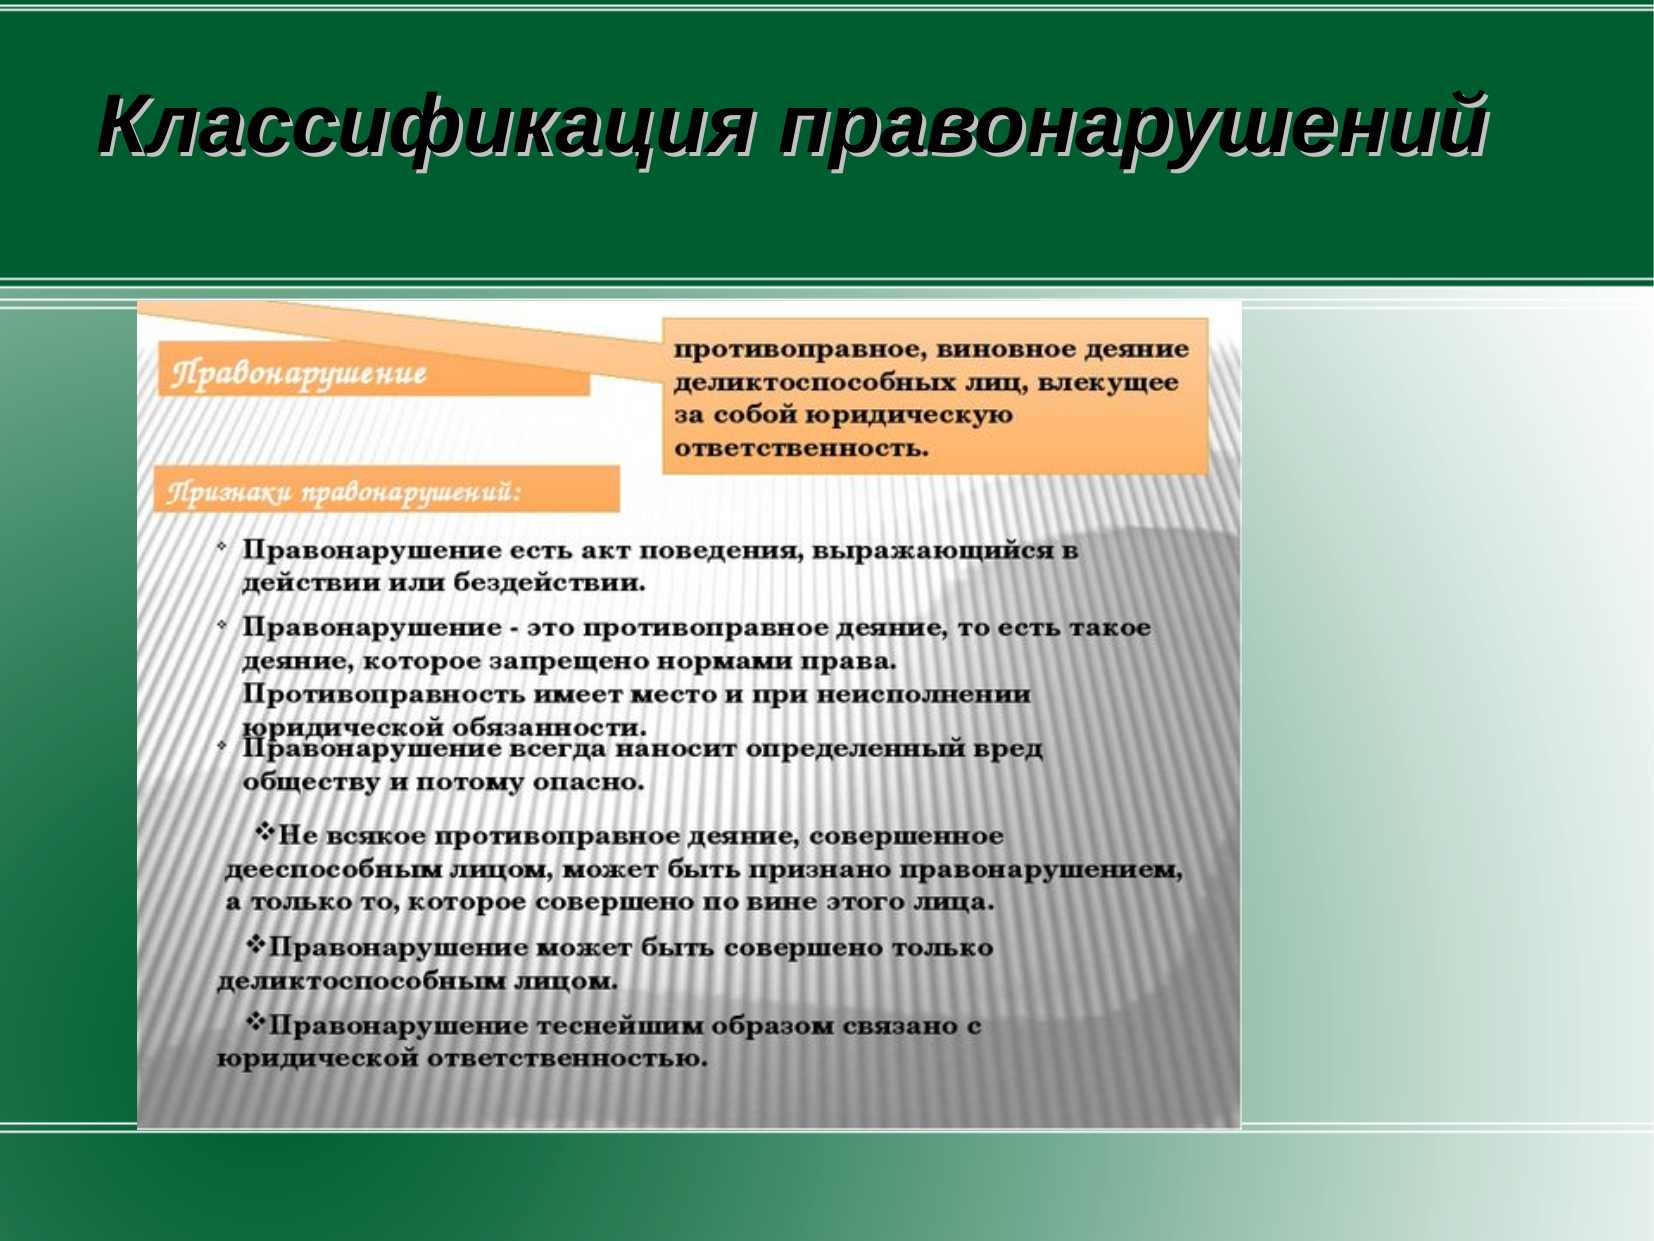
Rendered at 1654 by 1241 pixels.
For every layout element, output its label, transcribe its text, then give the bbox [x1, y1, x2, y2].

picture [137, 301, 1242, 1130]
text_box Классификация правонарушений [81, 70, 1564, 182]
